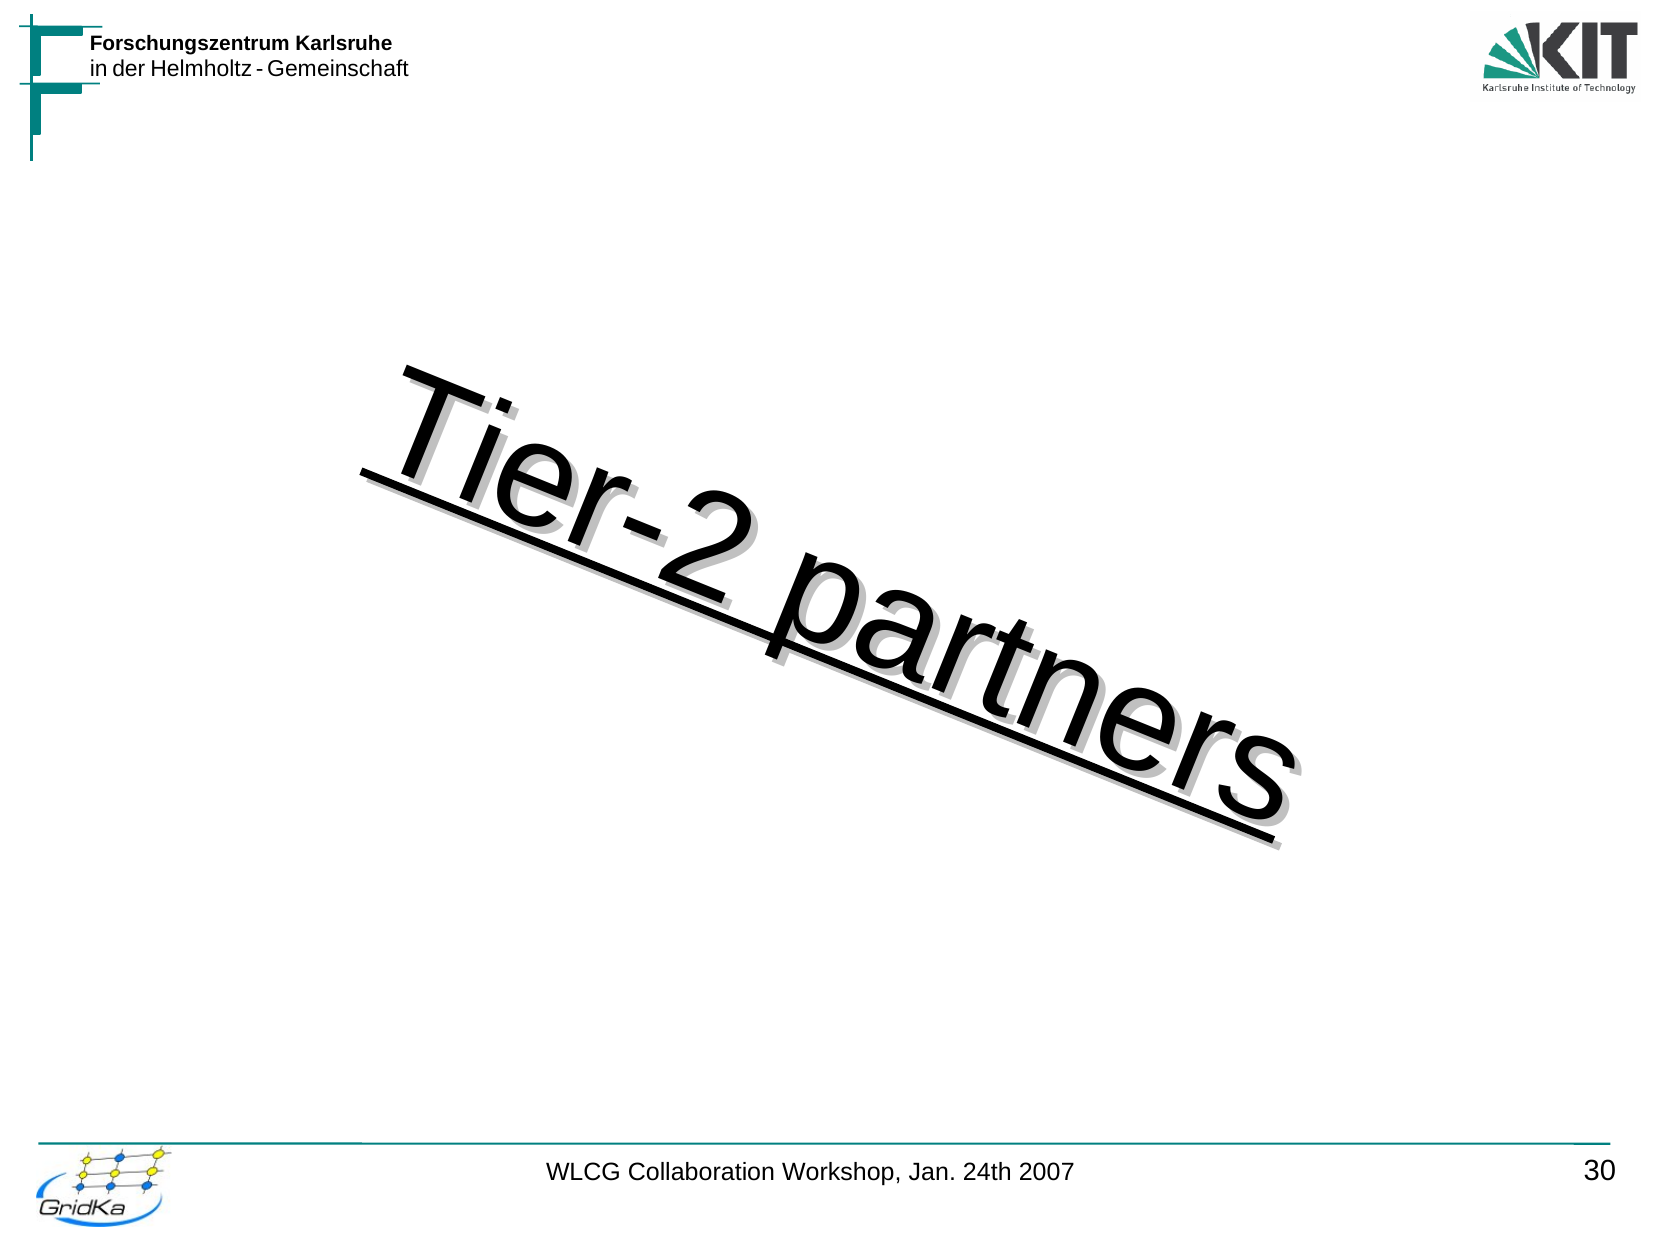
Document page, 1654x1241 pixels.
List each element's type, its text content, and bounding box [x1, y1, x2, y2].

text_box Tier-2 partners [337, 321, 1346, 871]
picture [36, 1145, 172, 1227]
picture [1470, 11, 1641, 102]
